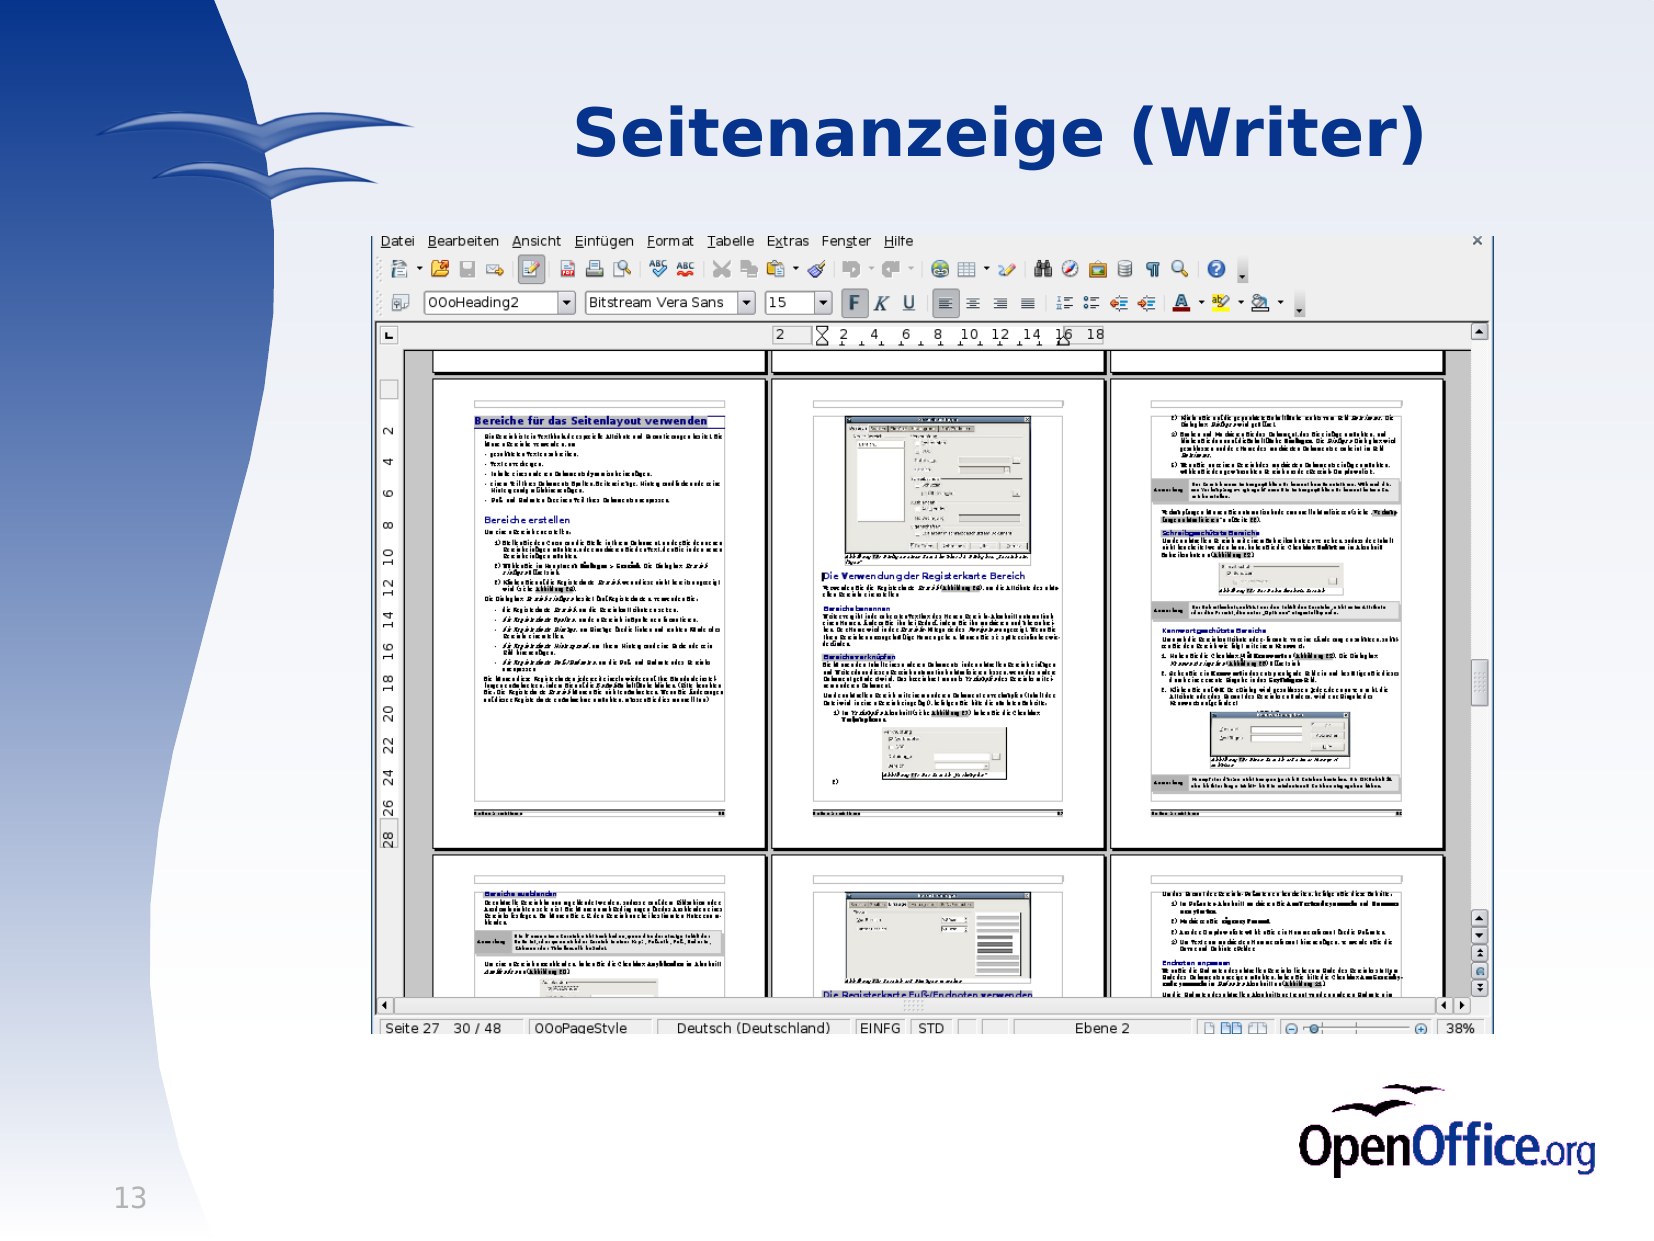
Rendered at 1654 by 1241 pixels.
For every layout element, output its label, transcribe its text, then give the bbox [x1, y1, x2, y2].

picture [95, 100, 416, 162]
picture [152, 161, 379, 201]
chart [295, 236, 1565, 1034]
picture [1299, 1084, 1595, 1178]
title Seitenanzeige (Writer) [436, 94, 1565, 173]
